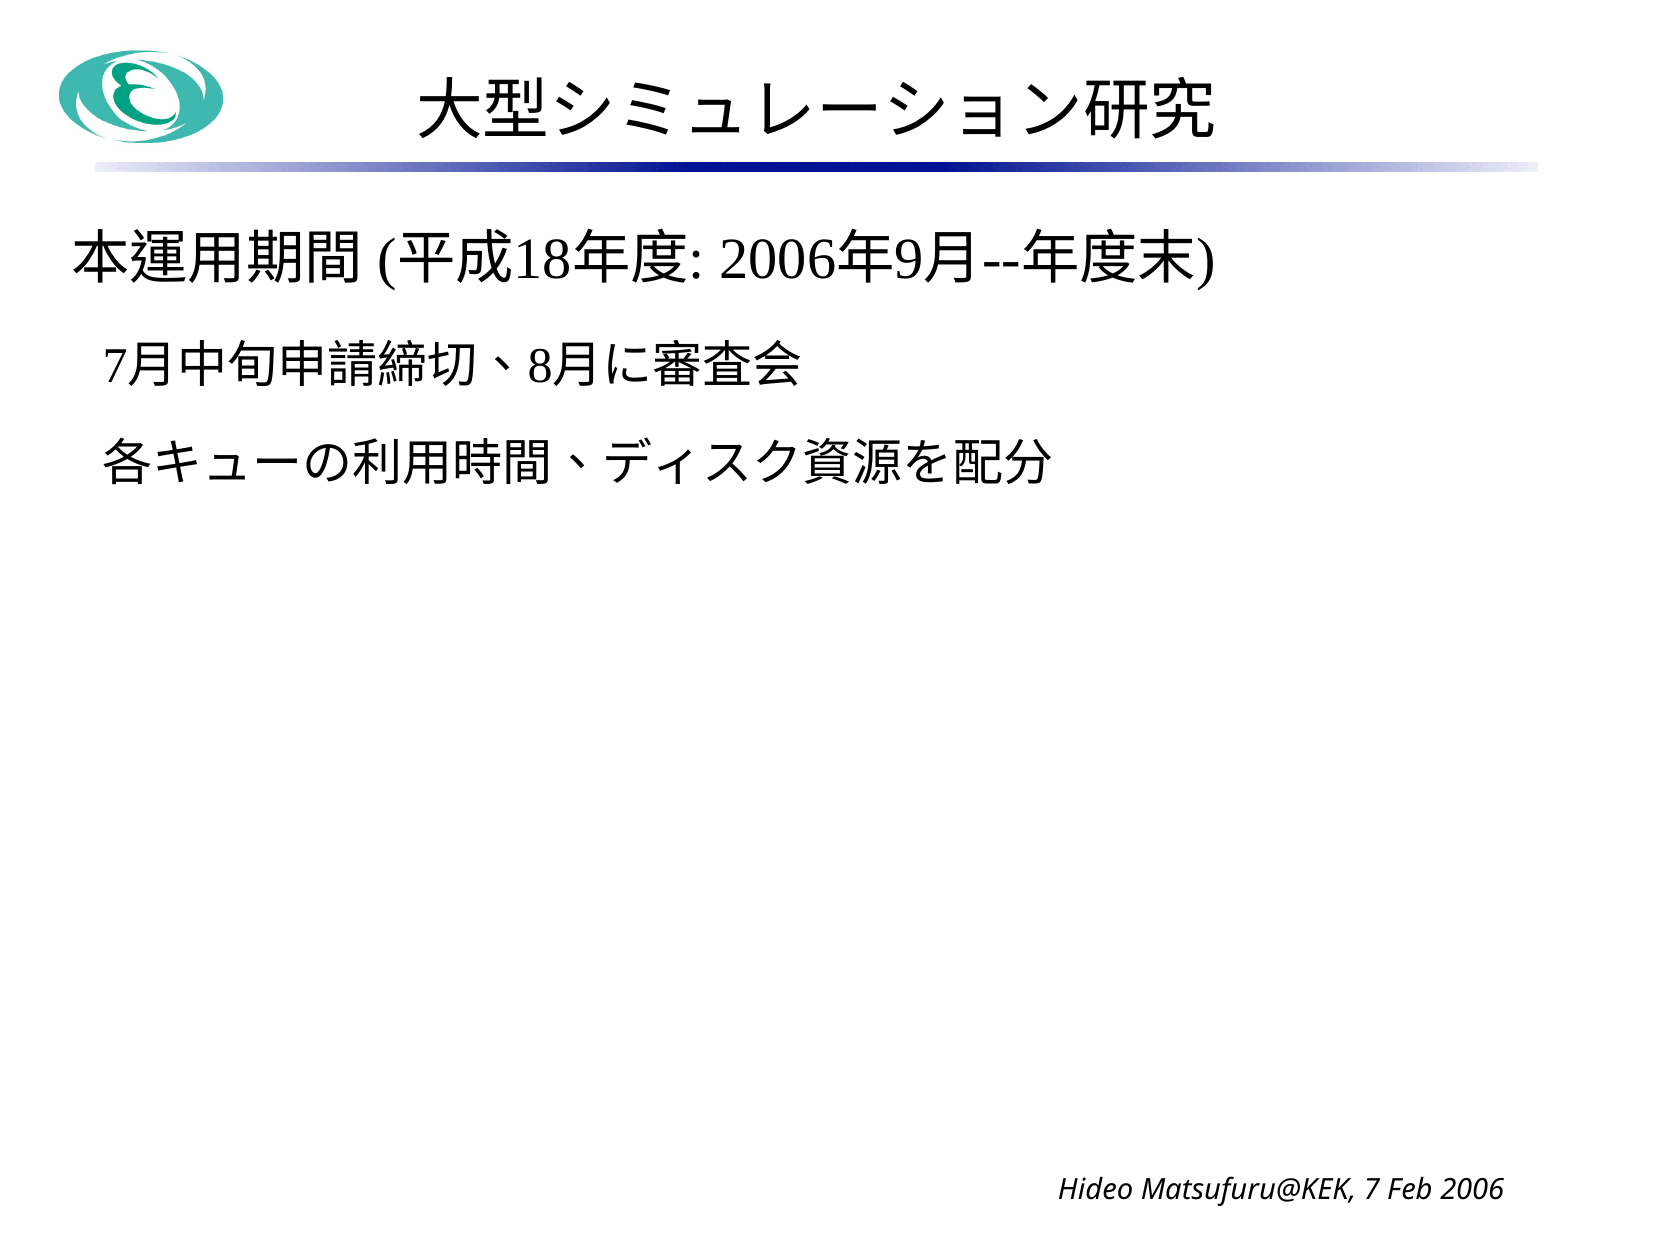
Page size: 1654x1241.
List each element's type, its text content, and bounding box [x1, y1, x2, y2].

list 7月中旬申請締切、8月に審査会 各キューの利用時間、ディスク資源を配分 [84, 329, 1585, 1119]
picture [95, 162, 1538, 172]
picture [52, 41, 230, 152]
title 大型シミュレーション研究 [186, 54, 1447, 162]
text_box 本運用期間 (平成18年度: 2006年9月--年度末) [71, 216, 1230, 292]
